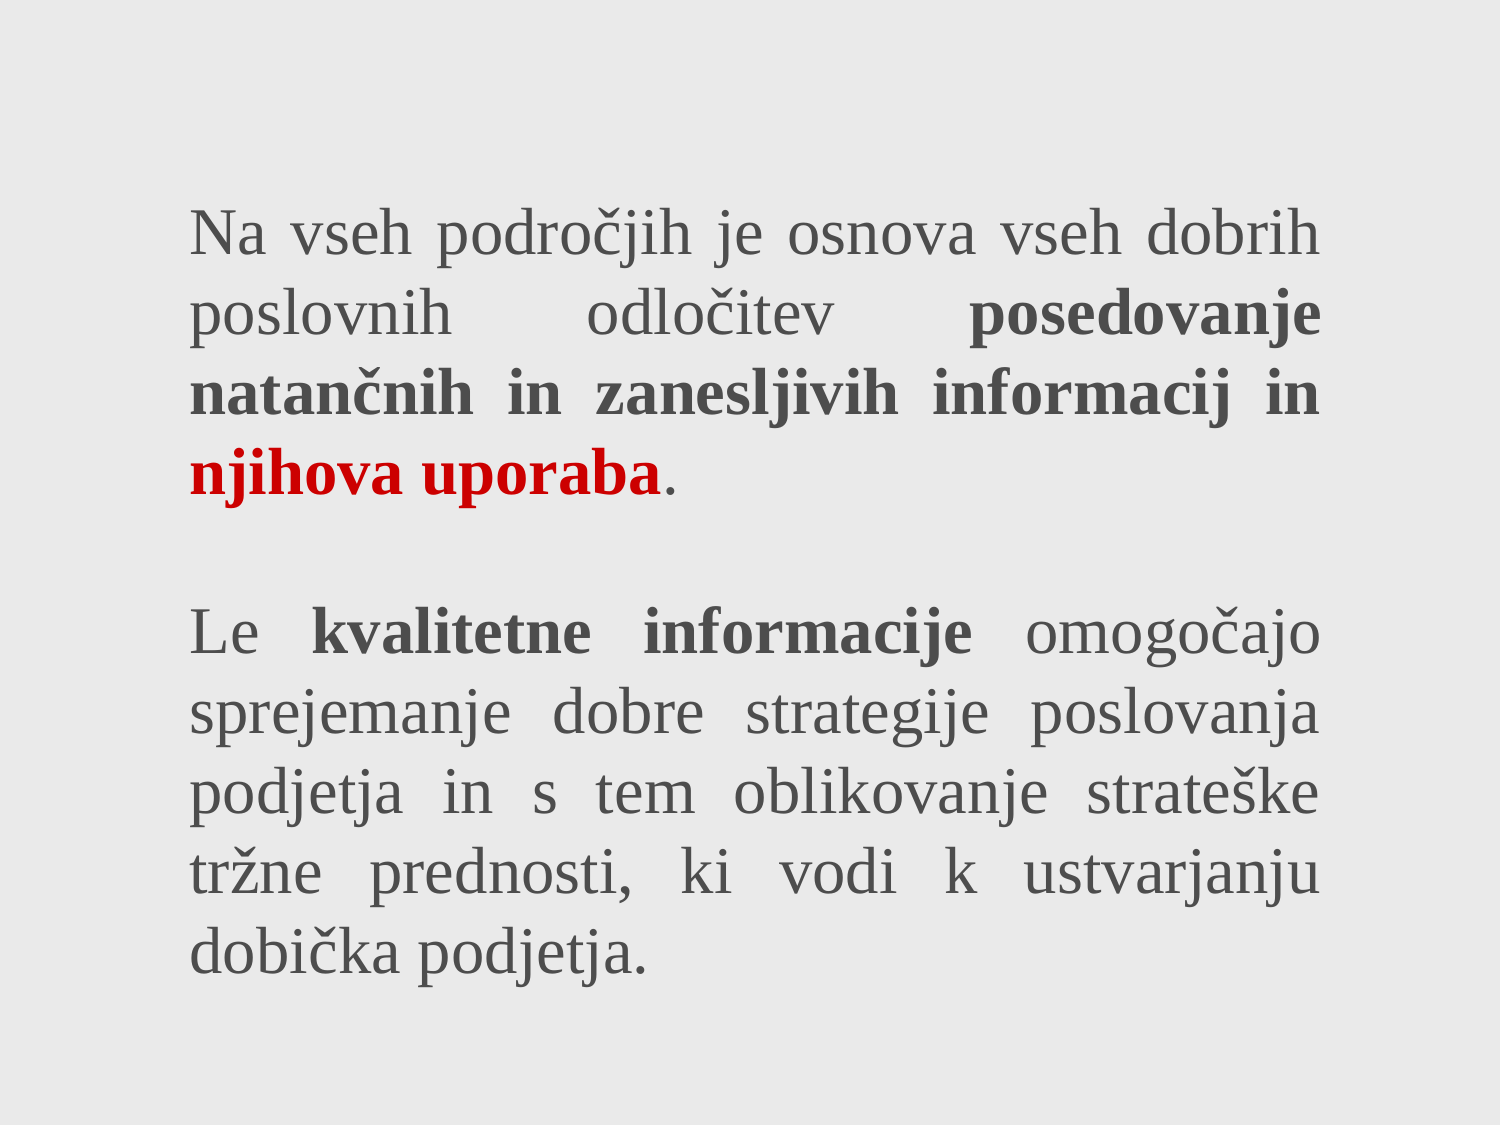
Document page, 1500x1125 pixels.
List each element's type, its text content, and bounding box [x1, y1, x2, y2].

text_box Na vseh področjih je osnova vseh dobrih poslovnih odločitev posedovanje natančnih in zanesljivih informacij in njihova uporaba. Le kvalitetne informacije omogočajo sprejemanje dobre strategije poslovanja podjetja in s tem oblikovanje strateške tržne prednosti, ki vodi k ustvarjanju dobička podjetja. [174, 99, 1338, 995]
